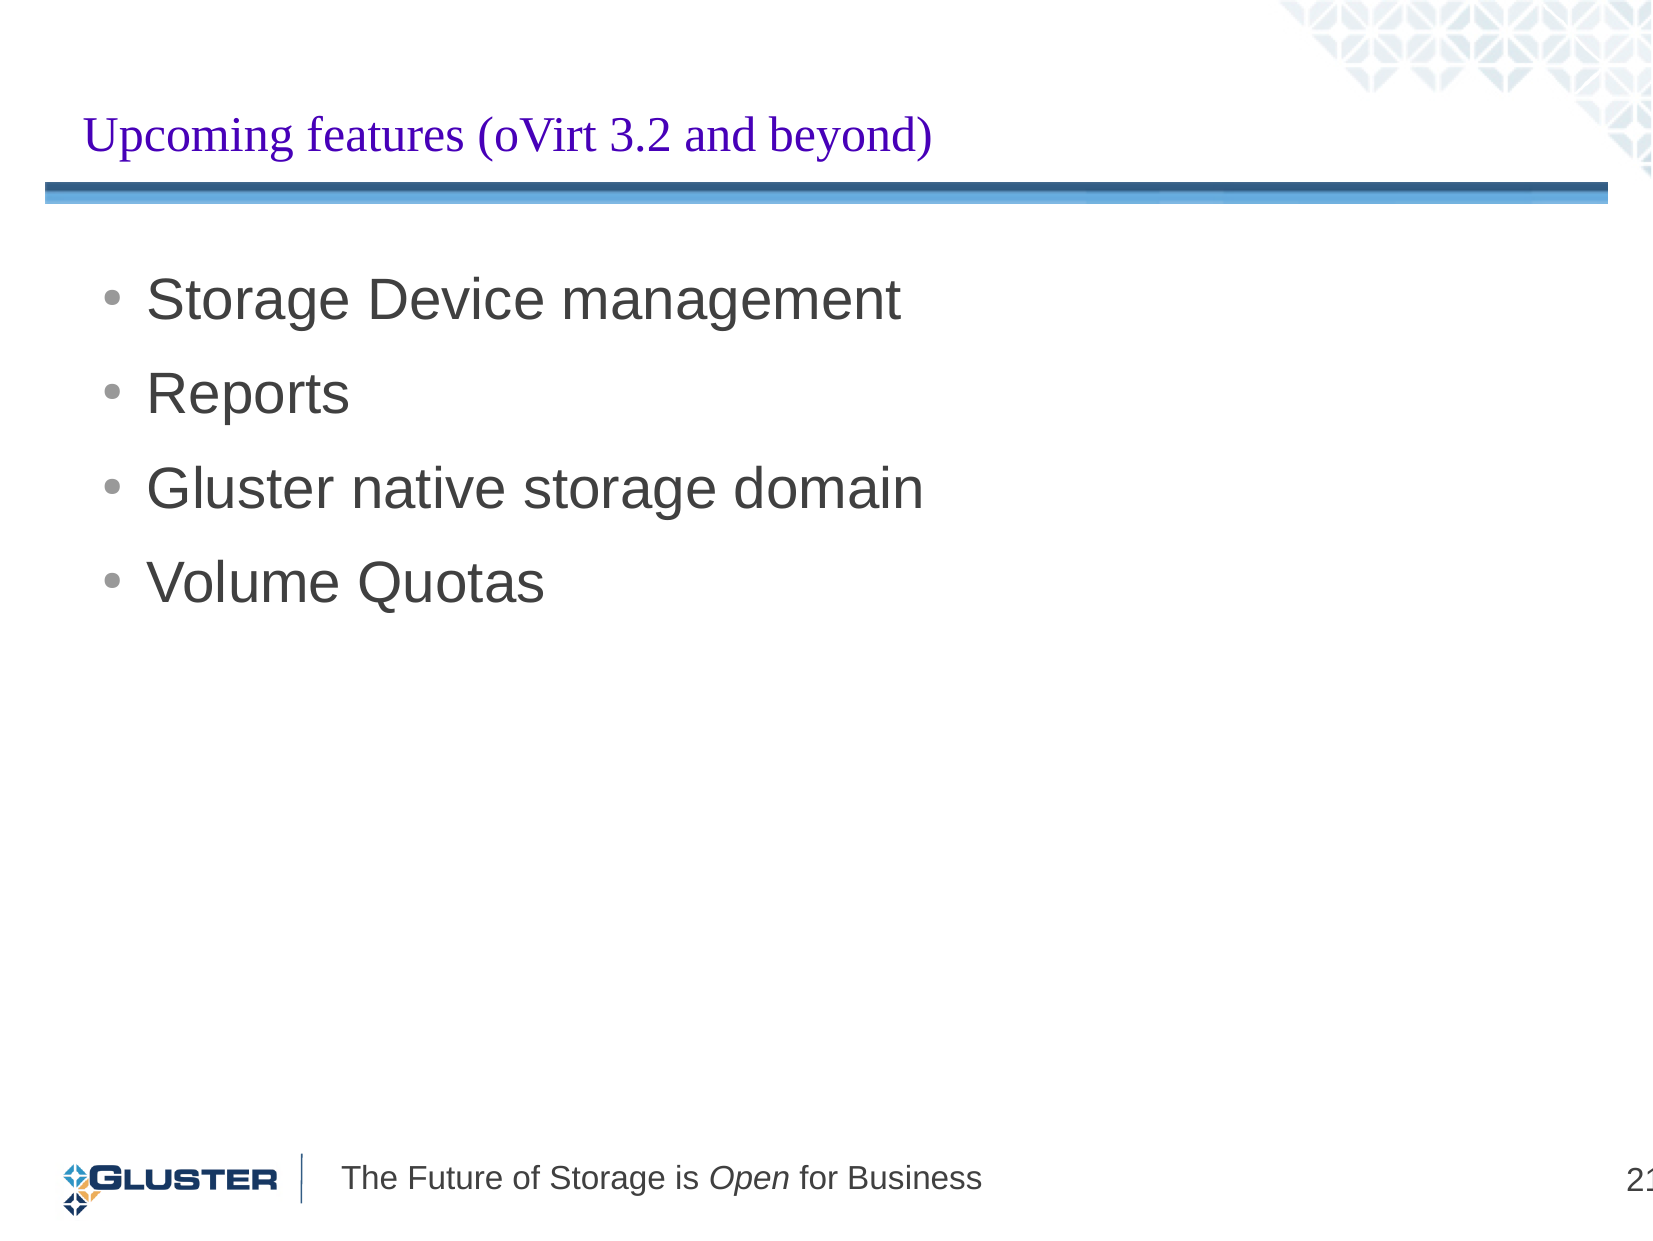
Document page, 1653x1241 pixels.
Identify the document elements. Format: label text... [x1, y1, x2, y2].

picture [1265, 0, 1652, 204]
picture [38, 1145, 292, 1237]
picture [45, 182, 79, 204]
title Upcoming features (oVirt 3.2 and beyond) [82, 37, 1303, 226]
title Upcoming features (3.2 and beyond) [79, 48, 1300, 237]
list Storage Device management Reports Gluster native storage domain Volume Quotas [86, 266, 1576, 1060]
